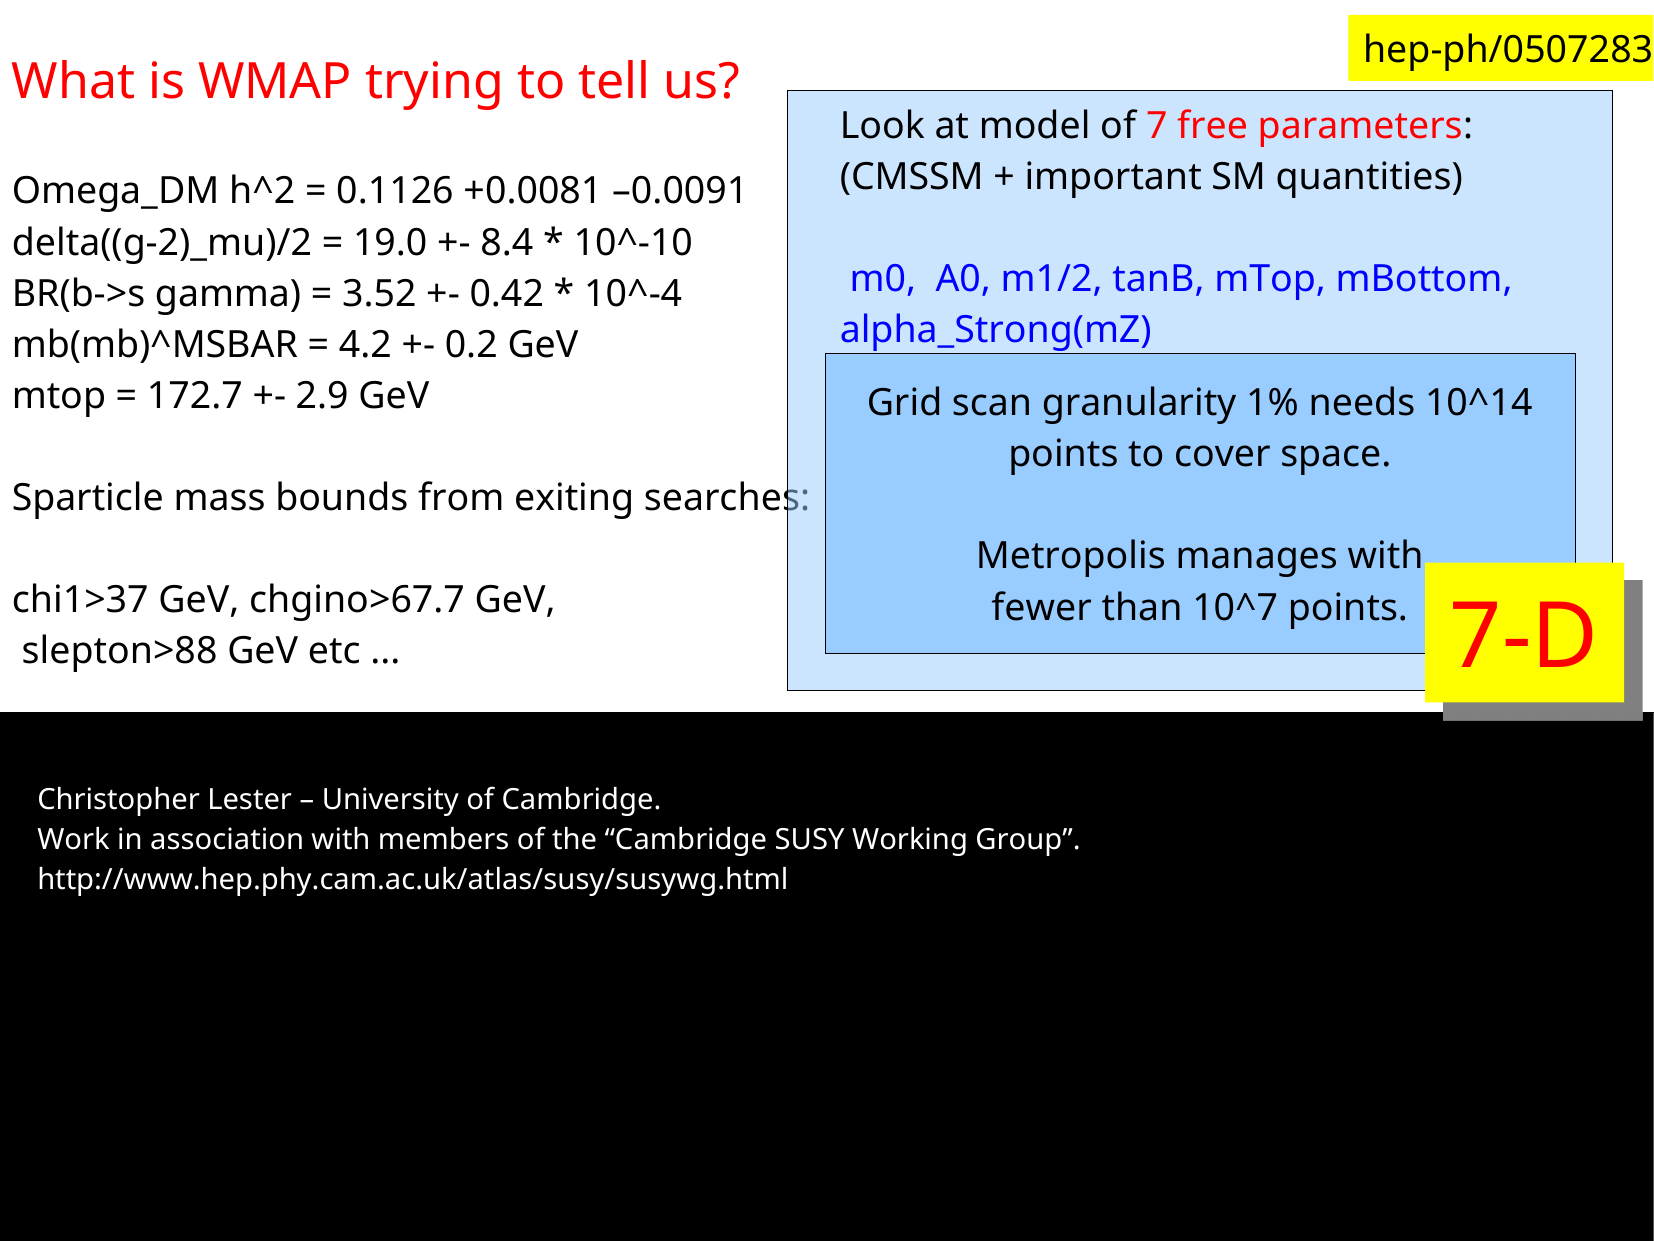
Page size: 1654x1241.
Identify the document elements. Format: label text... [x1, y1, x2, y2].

text_box Grid scan granularity 1% needs 10^14 points to cover space. Metropolis manages with fewer than 10^7 points. [825, 378, 1576, 654]
text_box 7-D [1425, 562, 1625, 689]
text_box [1576, 90, 1613, 562]
text_box Look at model of 7 free parameters: (CMSSM + important SM quantities) m0, A0, m1/2, tanB, mTop, mBottom, alpha_Strong(mZ) [825, 90, 1576, 378]
text_box hep-ph/0507283 [1348, 14, 1651, 76]
subtitle What is WMAP trying to tell us? Omega_DM h^2 = 0.1126 +0.0081 –0.0091 delta((g-2)_mu)/2 = 19.0 +- 8.4 * 10^-10 BR(b->s gamma) = 3.52 +- 0.42 * 10^-4 mb(mb)^MSBAR = 4.2 +- 0.2 GeV mtop = 172.7 +- 2.9 GeV Sparticle mass bounds from exiting searches: chi1>37 GeV, chgino>67.7 GeV, slepton>88 GeV etc ... [11, 6, 826, 713]
text_box [787, 90, 1425, 691]
